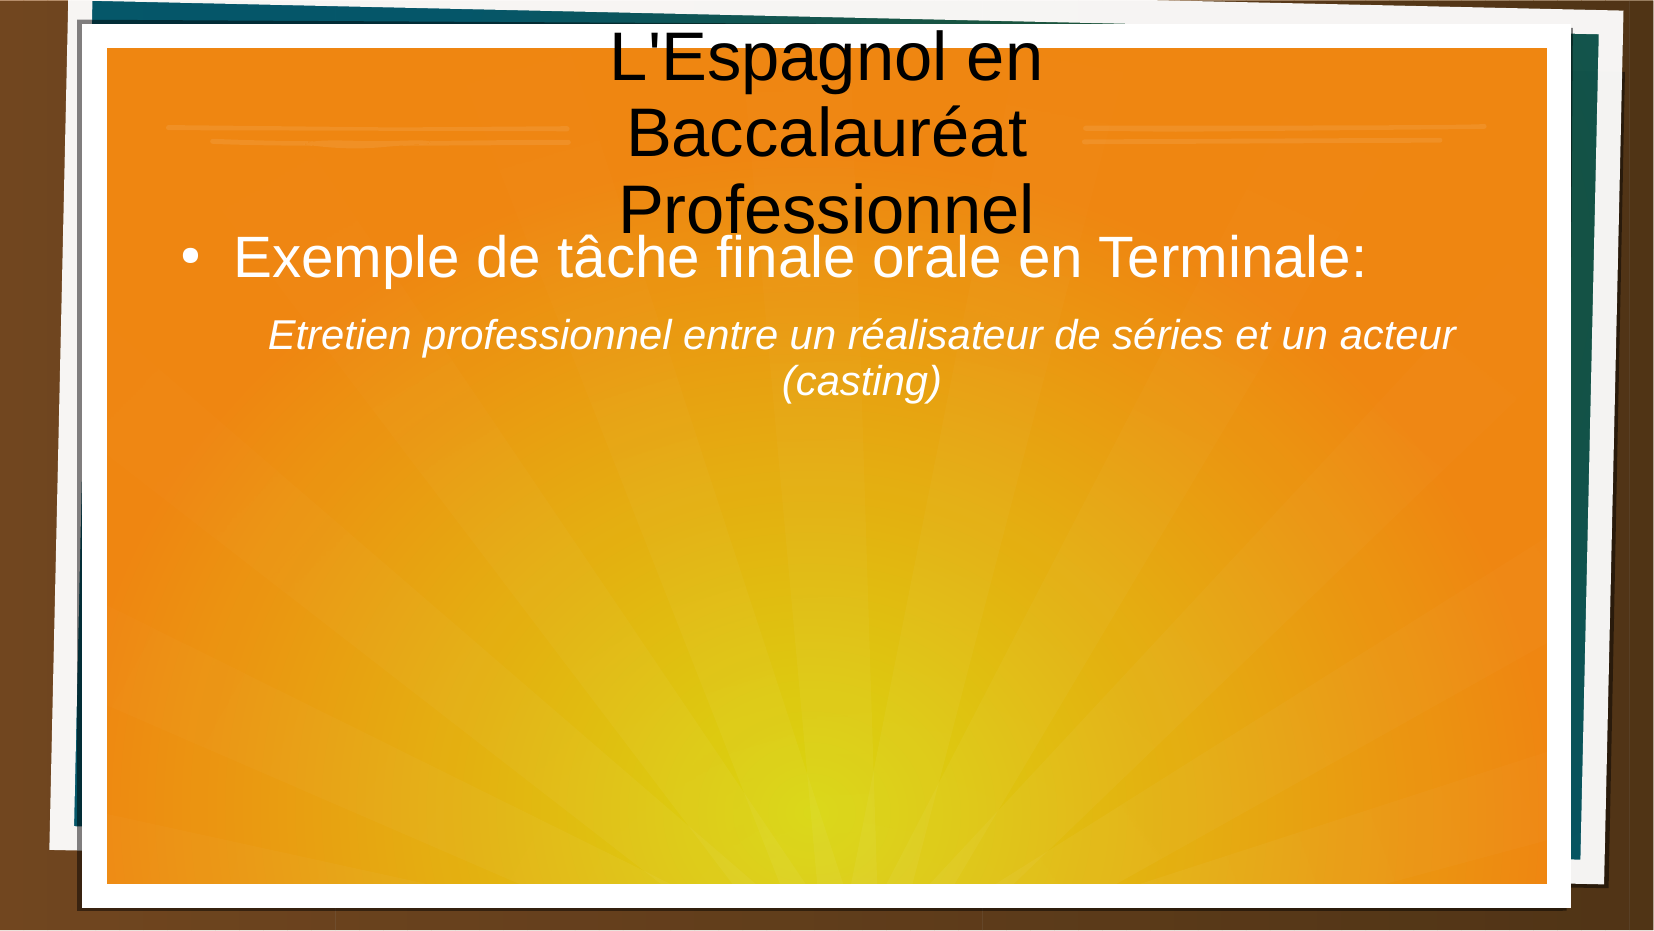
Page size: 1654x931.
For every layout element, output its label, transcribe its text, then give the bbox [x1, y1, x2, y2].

title L'Espagnol en Baccalauréat Professionnel [566, 17, 1087, 224]
list Exemple de tâche finale orale en Terminale: Etretien professionnel entre un réalisateur de séries et un acteur (casting) [162, 224, 1492, 931]
